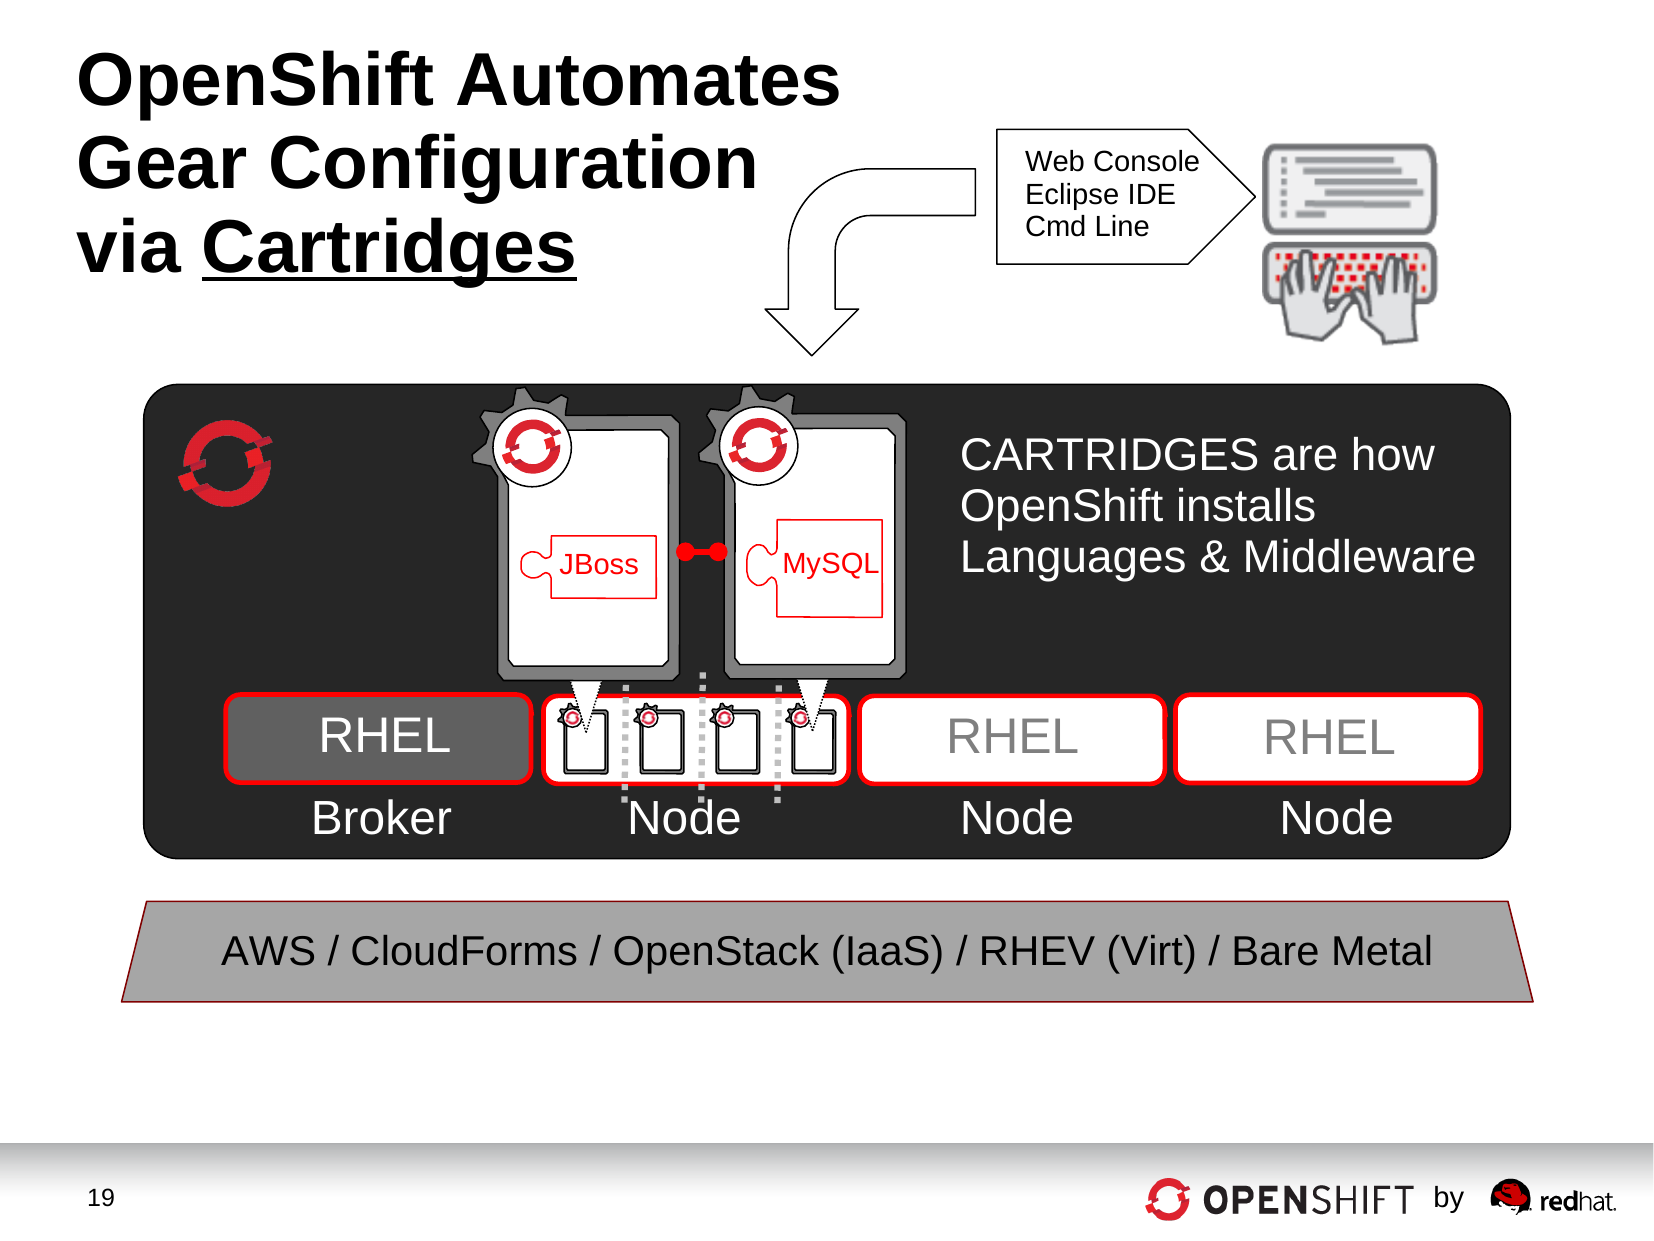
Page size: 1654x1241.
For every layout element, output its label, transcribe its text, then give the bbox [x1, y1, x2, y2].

text_box MySQL [767, 539, 896, 588]
picture [0, 1143, 1654, 1241]
picture [717, 711, 732, 725]
text_box RHEL [931, 701, 1095, 773]
picture [177, 420, 275, 510]
picture [565, 711, 580, 725]
picture [726, 411, 792, 478]
picture [499, 413, 566, 479]
text_box Node [1264, 784, 1410, 854]
picture [1262, 120, 1457, 370]
text_box JBoss [544, 541, 655, 589]
text_box RHEL [1247, 702, 1412, 773]
picture [641, 711, 656, 725]
text_box Node [611, 784, 758, 854]
text_box Broker [295, 784, 468, 854]
text_box Node [944, 784, 1090, 854]
text_box CARTRIDGES are how OpenShift installs Languages & Middleware [944, 421, 1522, 591]
picture [793, 711, 808, 725]
title OpenShift Automates Gear Configuration via Cartridges [76, 38, 1565, 290]
title OpenShift Automates Gear Configuration via Cartridges [790, 170, 974, 290]
text_box RHEL [303, 700, 467, 772]
text_box AWS / CloudForms / OpenStack (IaaS) / RHEV (Virt) / Bare Metal [121, 901, 1534, 1002]
text_box [143, 384, 1511, 859]
text_box Web Console Eclipse IDE Cmd Line [1010, 138, 1216, 251]
